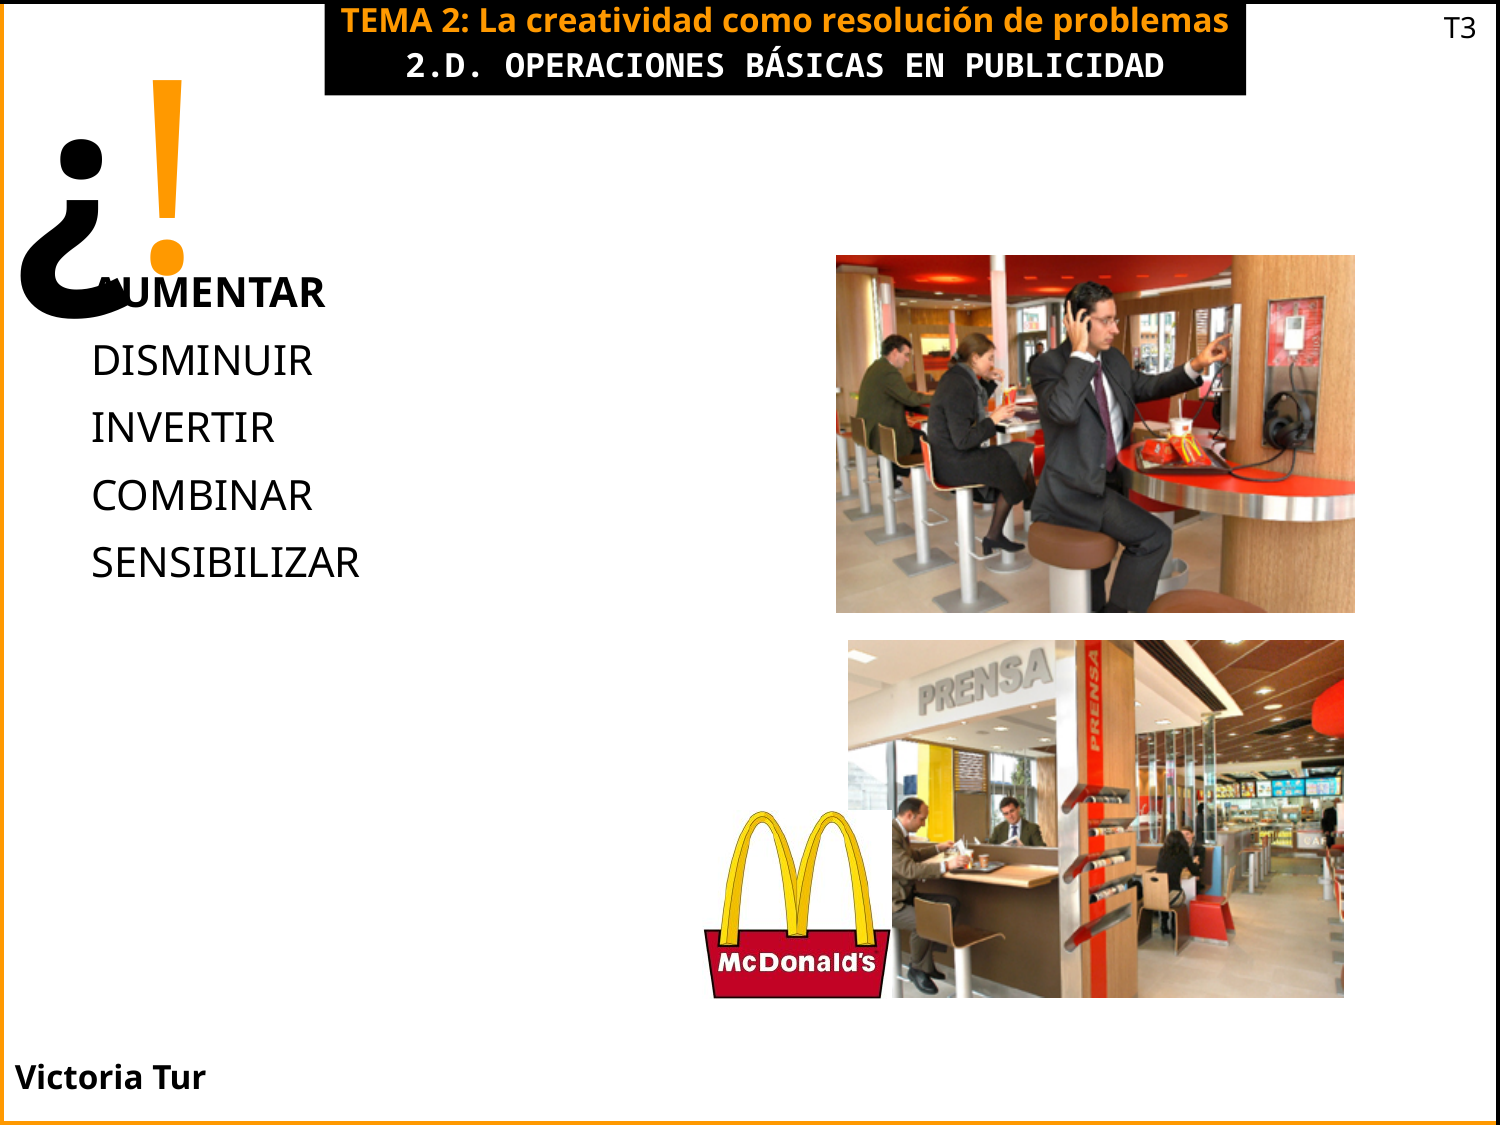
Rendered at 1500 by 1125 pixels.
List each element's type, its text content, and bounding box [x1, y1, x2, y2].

picture [836, 255, 1355, 613]
list AUMENTAR DISMINUIR INVERTIR COMBINAR SENSIBILIZAR [76, 255, 739, 998]
picture [702, 640, 1344, 999]
text_box T3 [1429, 0, 1500, 56]
